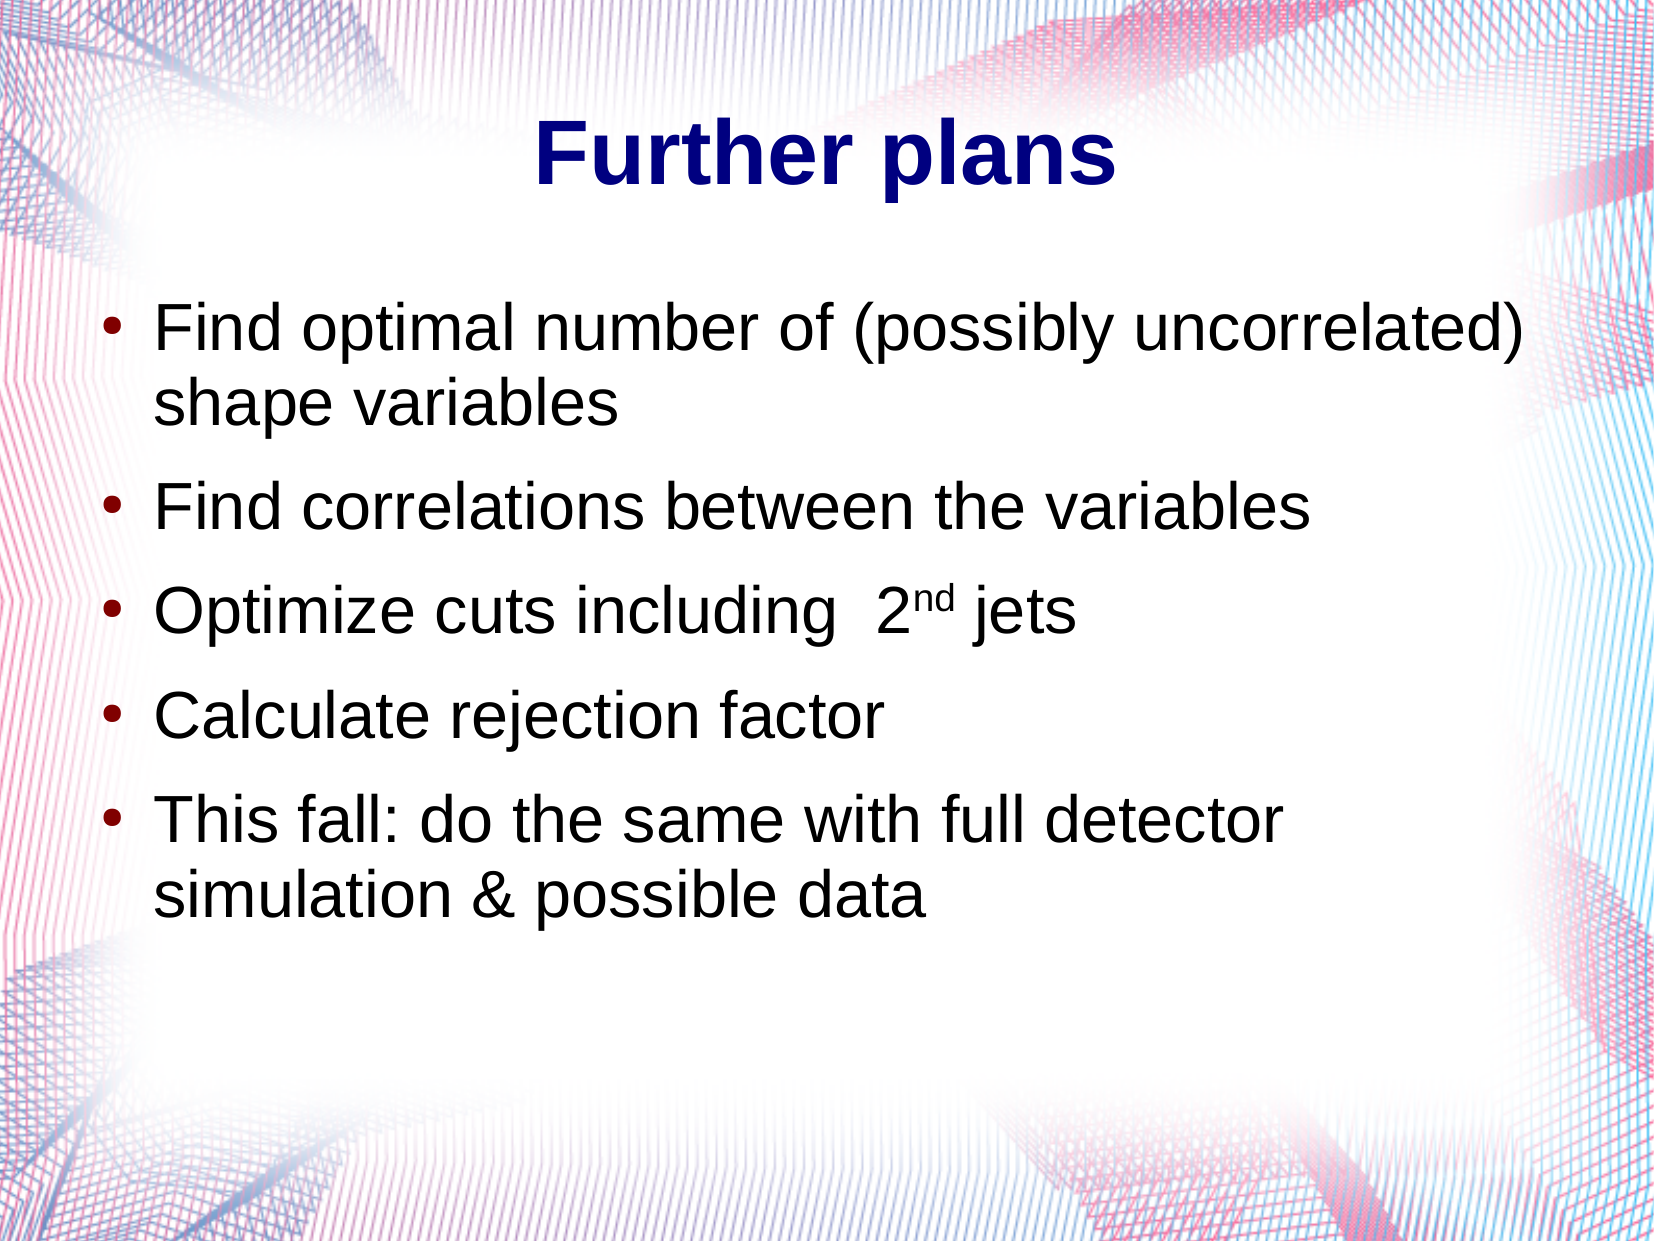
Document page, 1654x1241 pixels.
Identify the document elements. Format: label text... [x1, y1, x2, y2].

title Further plans [82, 49, 1571, 257]
list Find optimal number of (possibly uncorrelated) shape variables Find correlations between the variables Optimize cuts including 2nd jets Calculate rejection factor This fall: do the same with full detector simulation & possible data [82, 290, 1571, 1094]
picture [0, 0, 1654, 1241]
